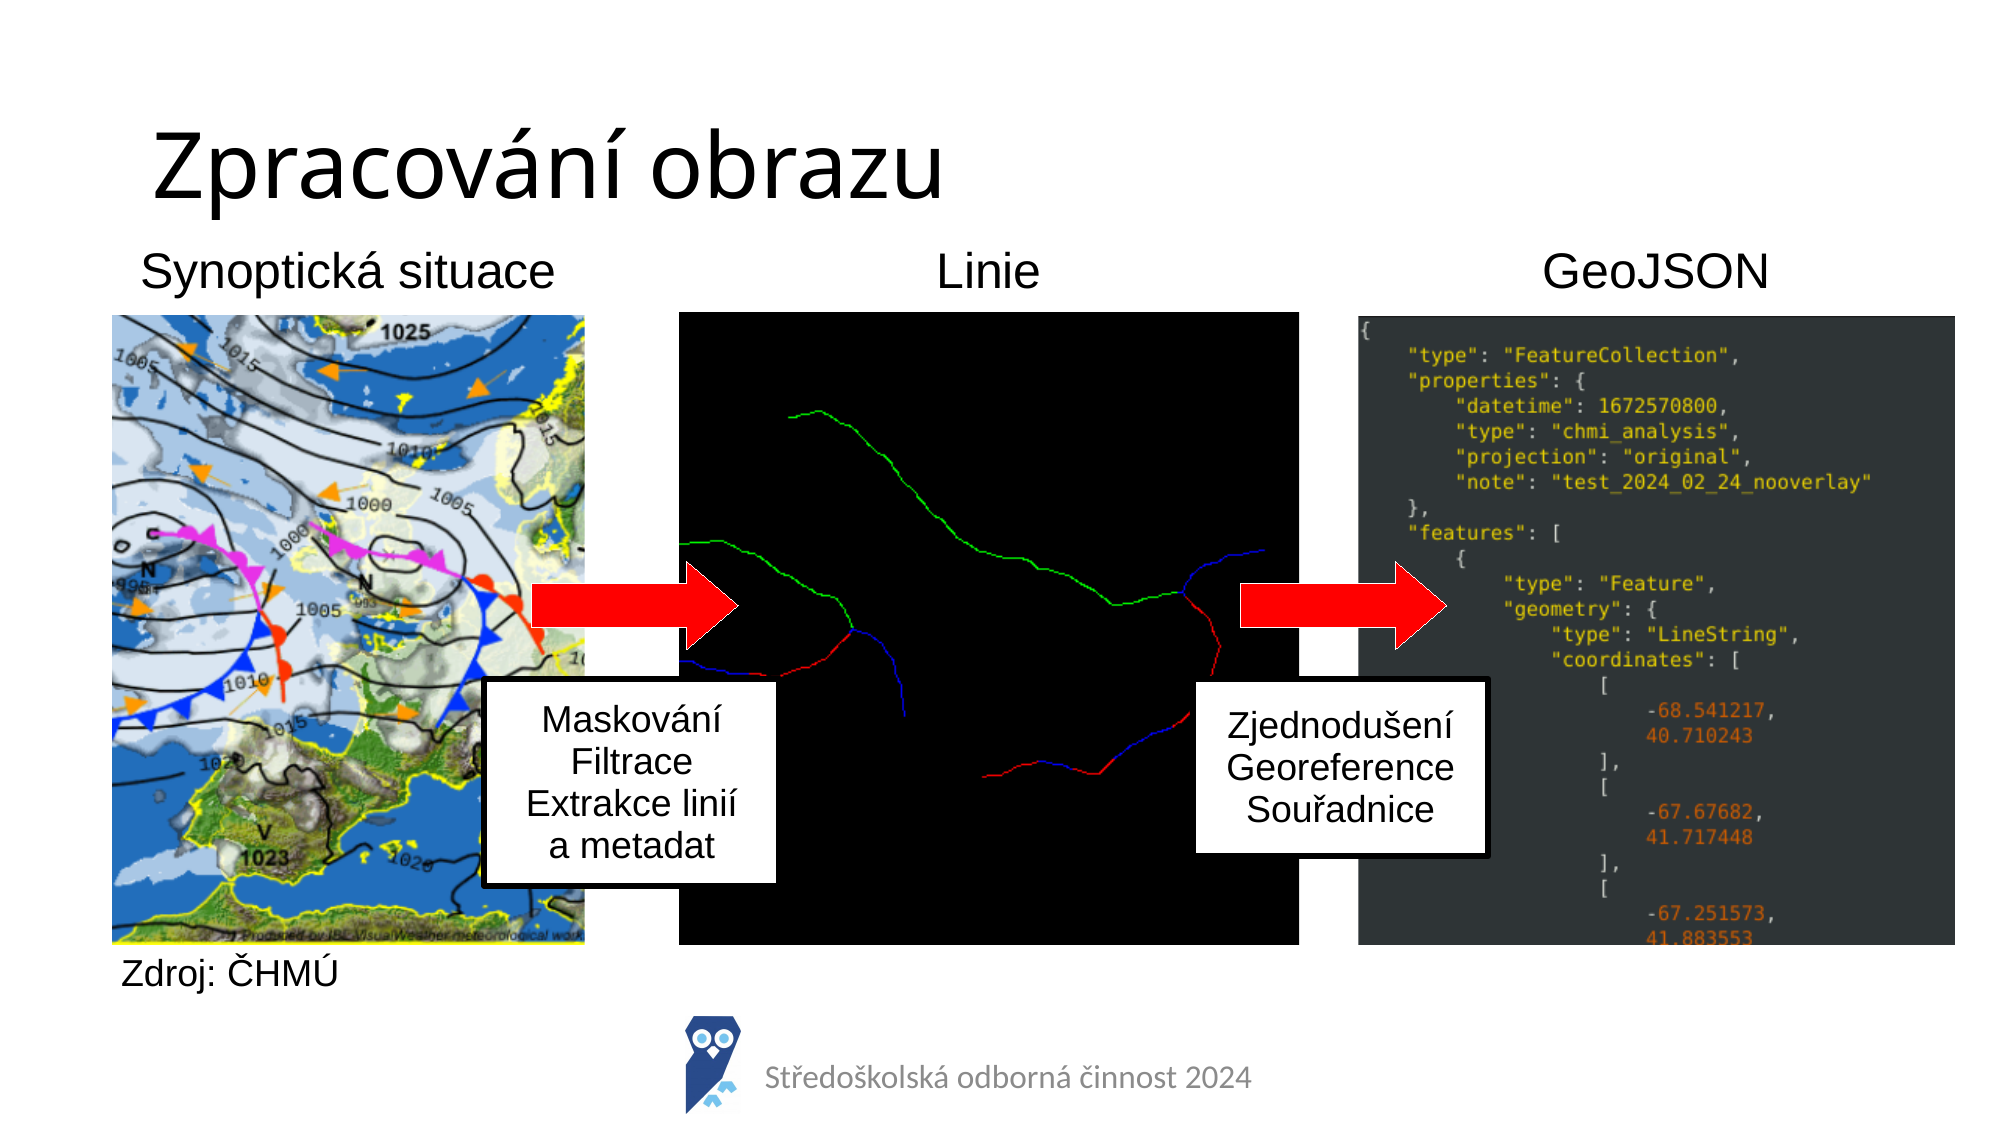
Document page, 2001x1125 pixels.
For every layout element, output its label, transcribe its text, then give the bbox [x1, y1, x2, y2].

text_box Zjednodušení Georeference Souřadnice [1192, 679, 1489, 857]
text_box [1240, 561, 1447, 650]
text_box Zdroj: ČHMÚ [106, 944, 626, 1002]
text_box Maskování Filtrace Extrakce linií a metadat [484, 679, 780, 886]
text_box Linie [679, 236, 1300, 373]
text_box GeoJSON [1358, 236, 1955, 373]
picture [112, 373, 585, 944]
footer Středoškolská odborná činnost 2024 [748, 1044, 1269, 1105]
picture [679, 373, 1300, 945]
picture [685, 1016, 741, 1114]
picture [1358, 373, 1955, 945]
text_box [531, 561, 739, 650]
title Zpracování obrazu [137, 59, 1863, 278]
text_box Synoptická situace [112, 236, 585, 373]
